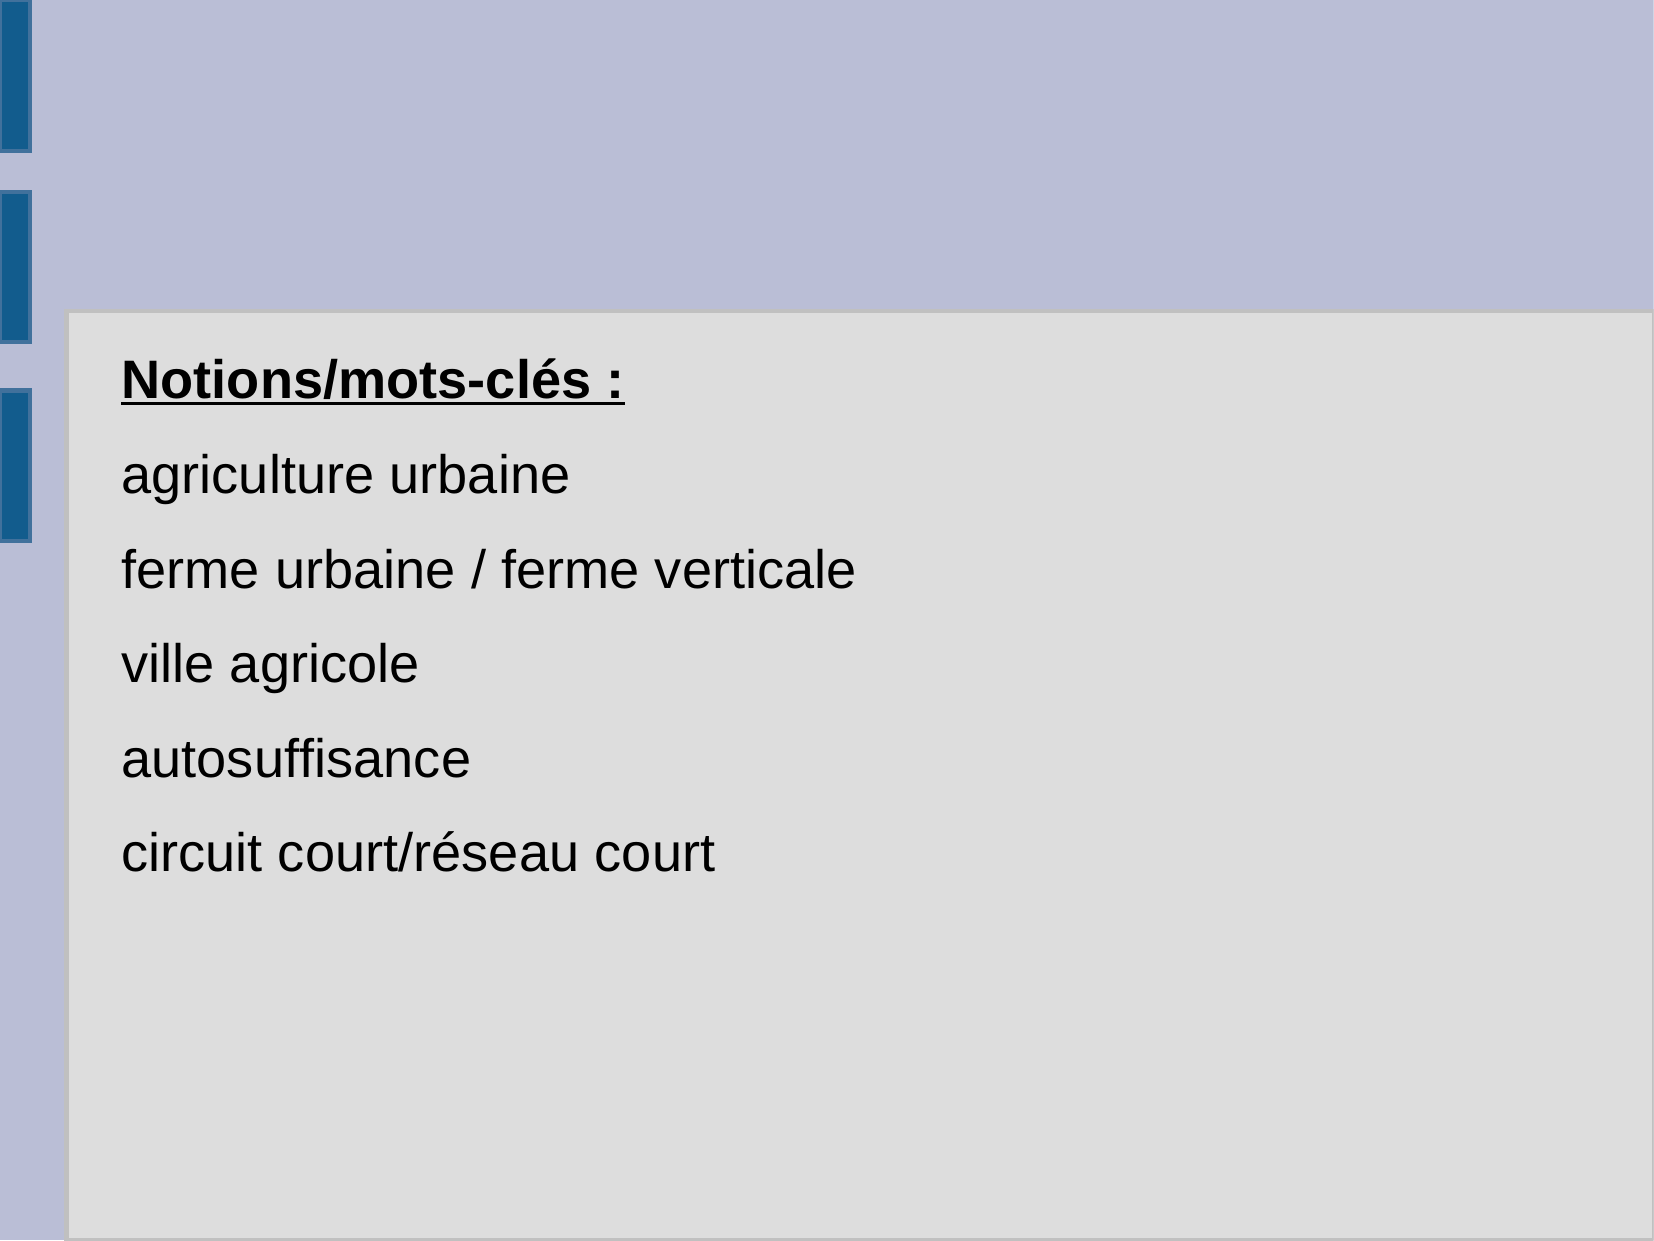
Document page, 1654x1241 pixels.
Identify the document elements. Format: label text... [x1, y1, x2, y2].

list Notions/mots-clés : agriculture urbaine ferme urbaine / ferme verticale ville agricole autosuffisance circuit court/réseau court [121, 344, 1534, 1127]
